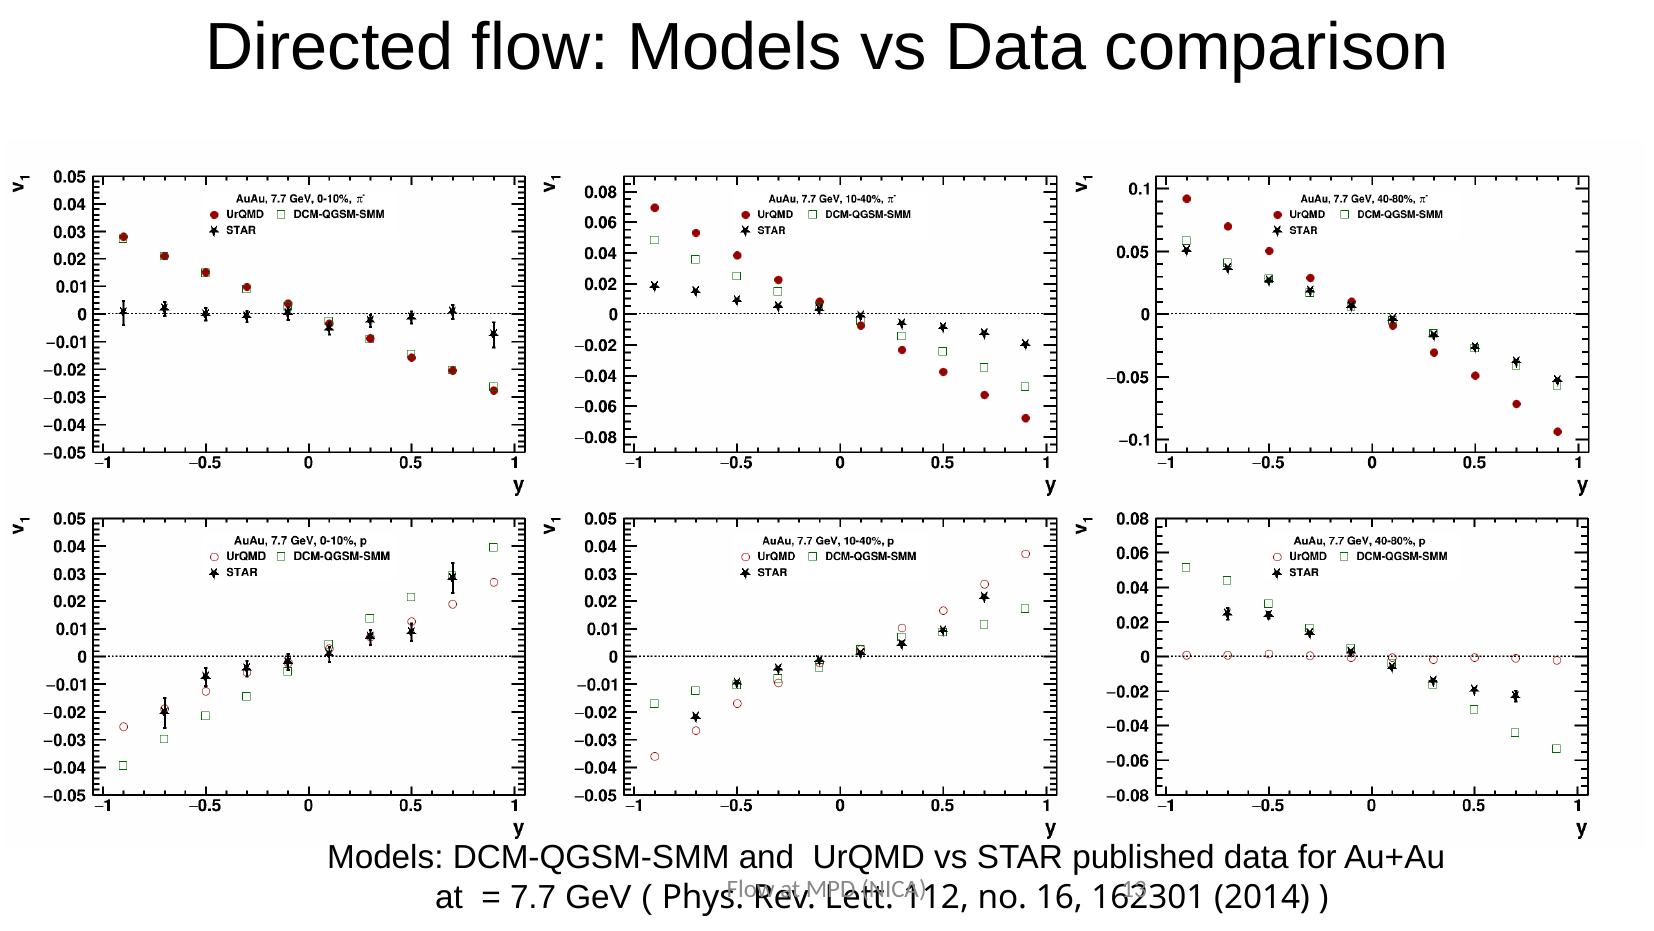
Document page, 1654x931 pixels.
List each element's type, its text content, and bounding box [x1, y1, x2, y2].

text_box Flow at MPD (NICA) [547, 862, 1106, 912]
text_box Directed flow: Models vs Data comparison [93, 3, 1582, 81]
text_box [1106, 862, 1602, 912]
picture [6, 139, 1646, 850]
text_box Models: DCM-QGSM-SMM and UrQMD vs STAR published data for Au+Au at = 7.7 GeV ( Phys. Rev. Lett. 112, no. 16, 162301 (2014) ) [307, 827, 1467, 894]
